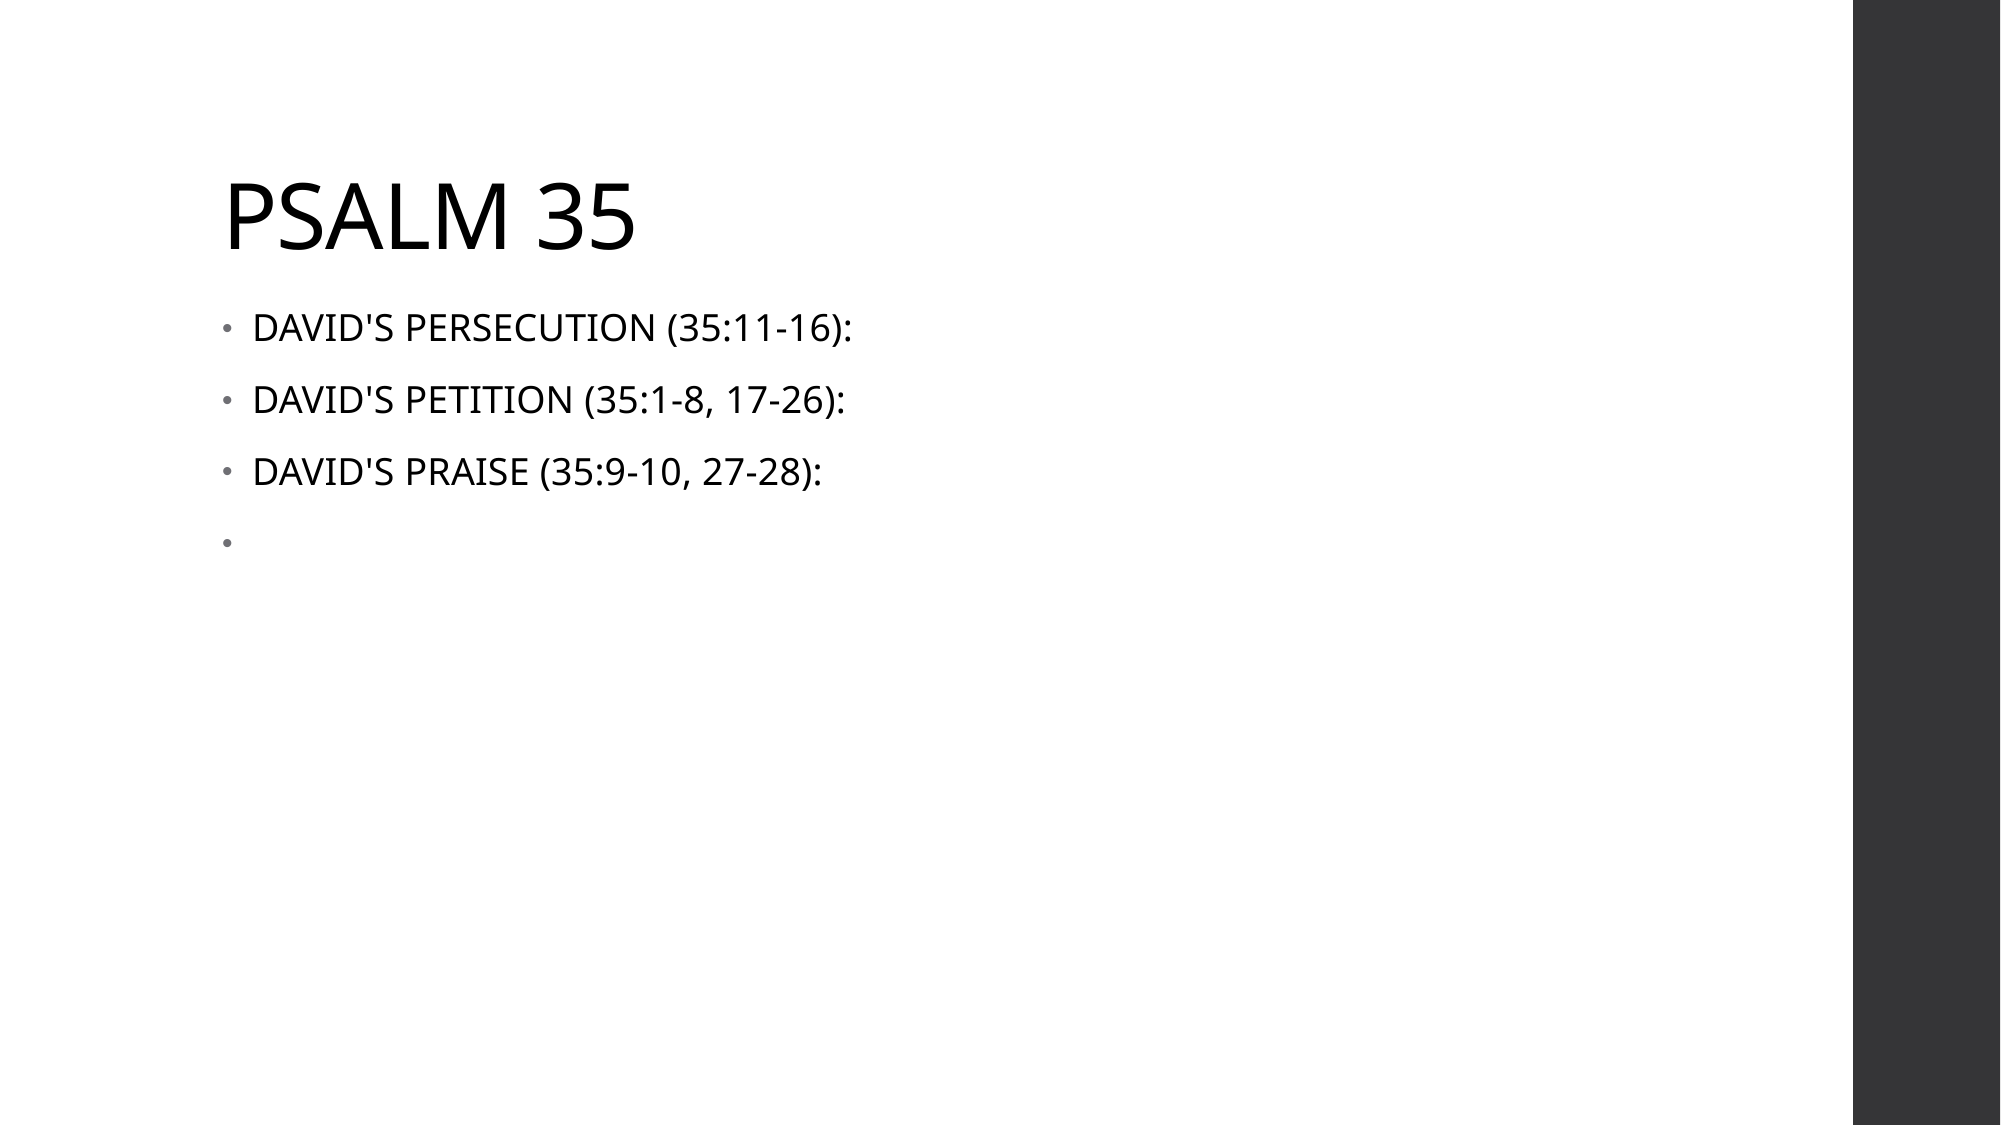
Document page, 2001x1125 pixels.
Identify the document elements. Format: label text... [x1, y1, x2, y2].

title PSALM 35 [206, 60, 1797, 278]
list DAVID'S PERSECUTION (35:11-16): DAVID'S PETITION (35:1-8, 17-26): DAVID'S PRAISE (35:9-10, 27-28): [206, 299, 1617, 1014]
